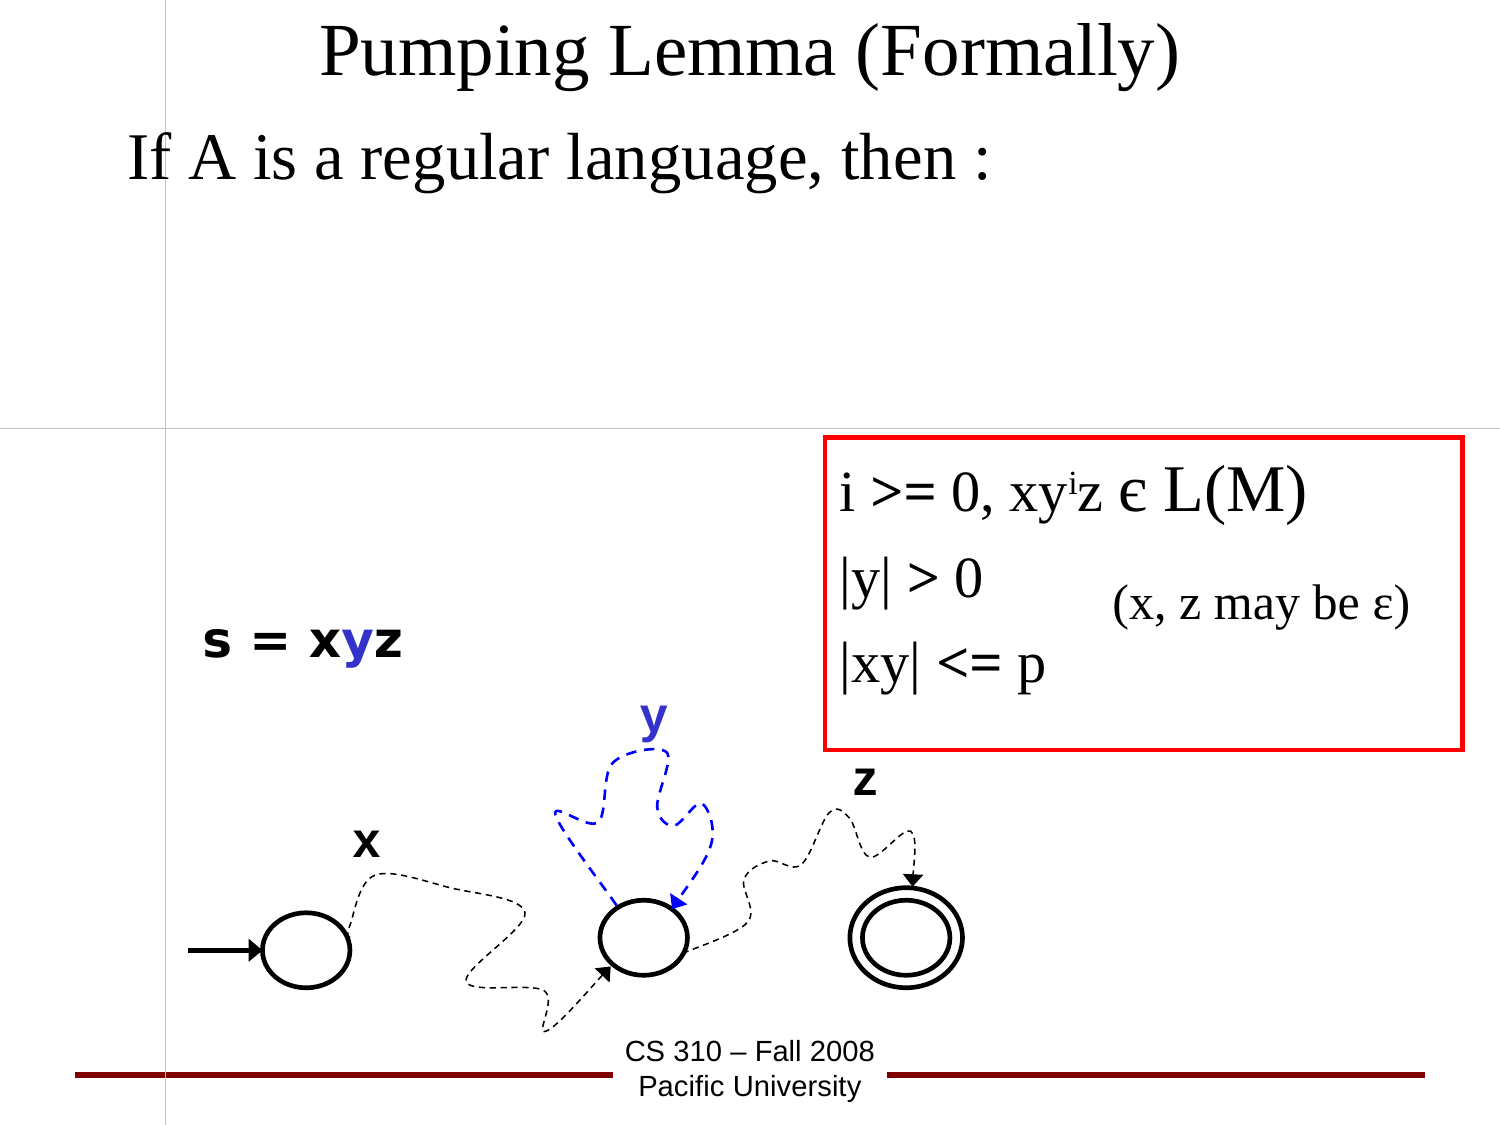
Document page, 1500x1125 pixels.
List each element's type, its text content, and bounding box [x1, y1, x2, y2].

text_box z [837, 751, 893, 813]
list If A is a regular language, then : [112, 112, 1413, 1001]
text_box (x, z may be ε) [1097, 562, 1426, 638]
title Pumping Lemma (Formally) [112, 0, 1388, 100]
text_box x [337, 799, 396, 876]
text_box i >= 0, xyiz є L(M) |y| > 0 |xy| <= p [824, 437, 1463, 751]
text_box s = xyz [187, 599, 425, 676]
text_box y [625, 674, 683, 751]
